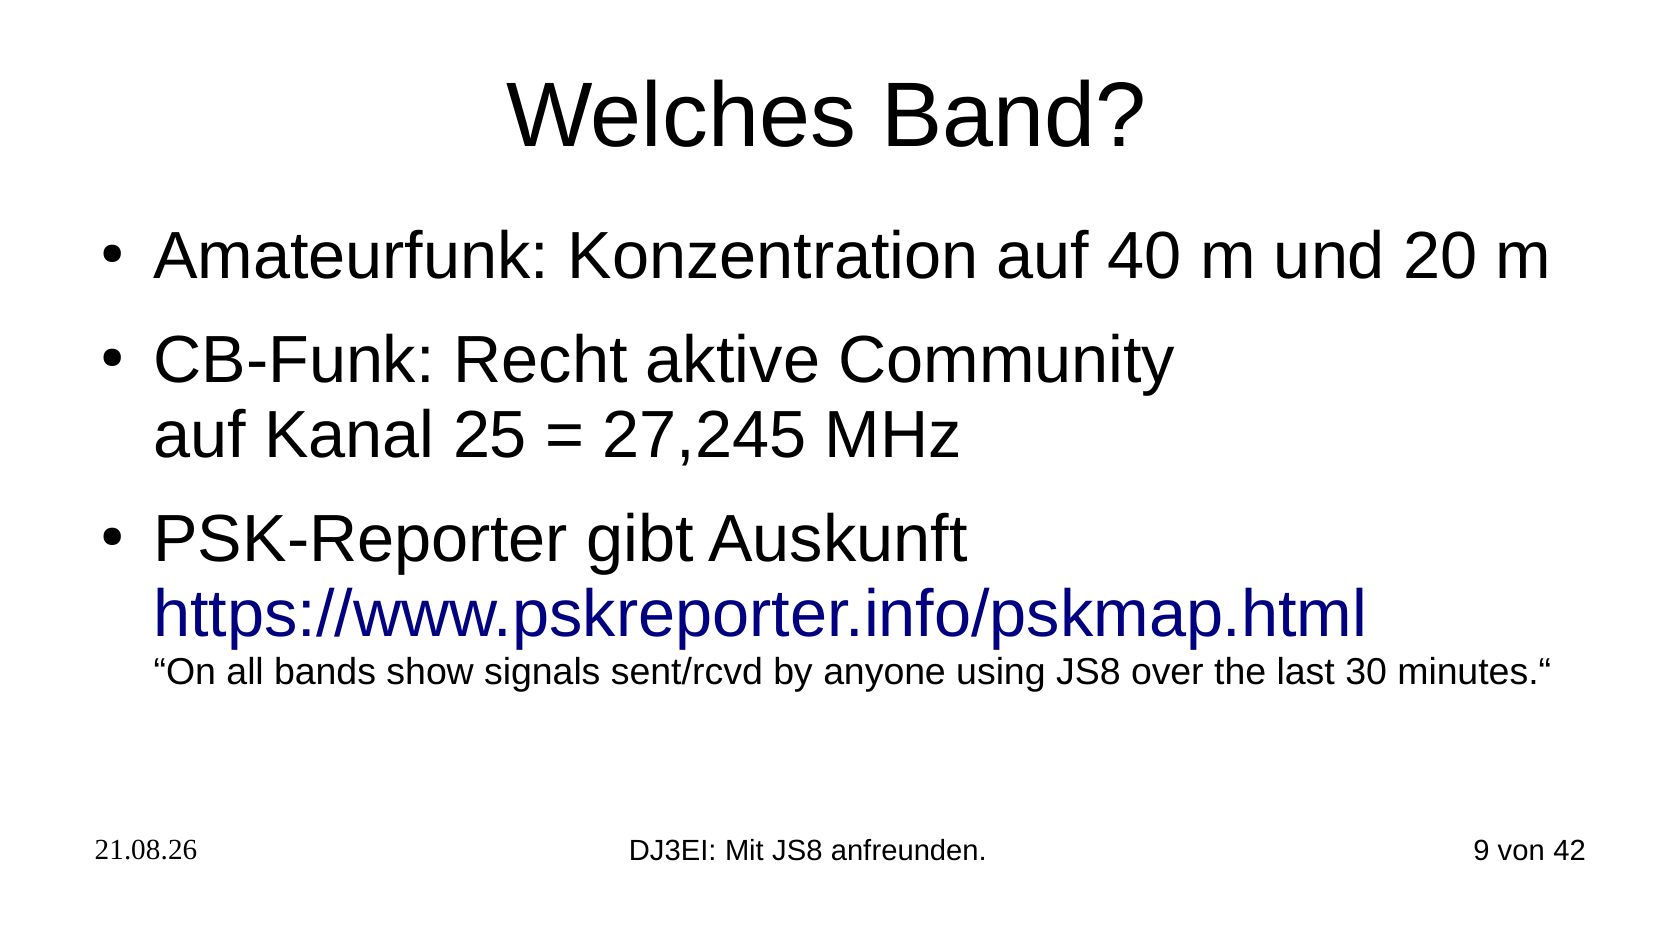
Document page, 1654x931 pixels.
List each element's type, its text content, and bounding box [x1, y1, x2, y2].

title Welches Band? [82, 37, 1571, 193]
list Amateurfunk: Konzentration auf 40 m und 20 m CB-Funk: Recht aktive Community auf Kanal 25 = 27,245 MHz PSK-Reporter gibt Auskunft https://www.pskreporter.info/pskmap.html “On all bands show signals sent/rcvd by anyone using JS8 over the last 30 minutes.“ [82, 217, 1571, 758]
